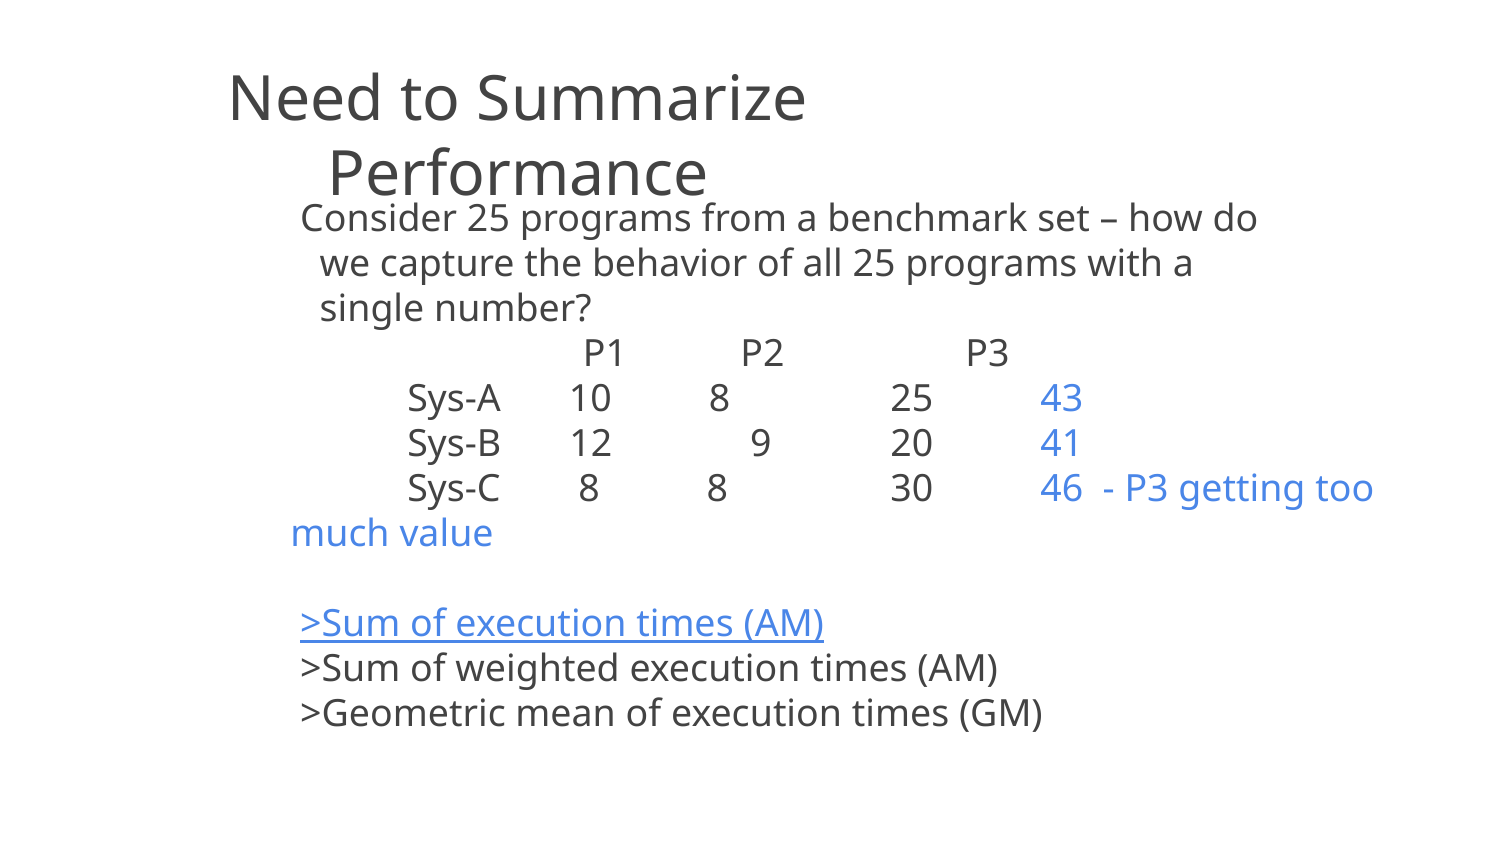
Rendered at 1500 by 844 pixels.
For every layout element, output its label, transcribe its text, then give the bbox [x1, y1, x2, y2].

text_box Need to Summarize Performance [14, 43, 1022, 157]
text_box Consider 25 programs from a benchmark set – how do we capture the behavior of all 25 programs with a single number? P1 P2 P3 Sys-A 10 8 25 43 Sys-B 12 9 20 41 Sys-C 8 8 30 46 - P3 getting too much value >Sum of execution times (AM) >Sum of weighted execution times (AM) >Geometric mean of execution times (GM) [200, 179, 1479, 842]
